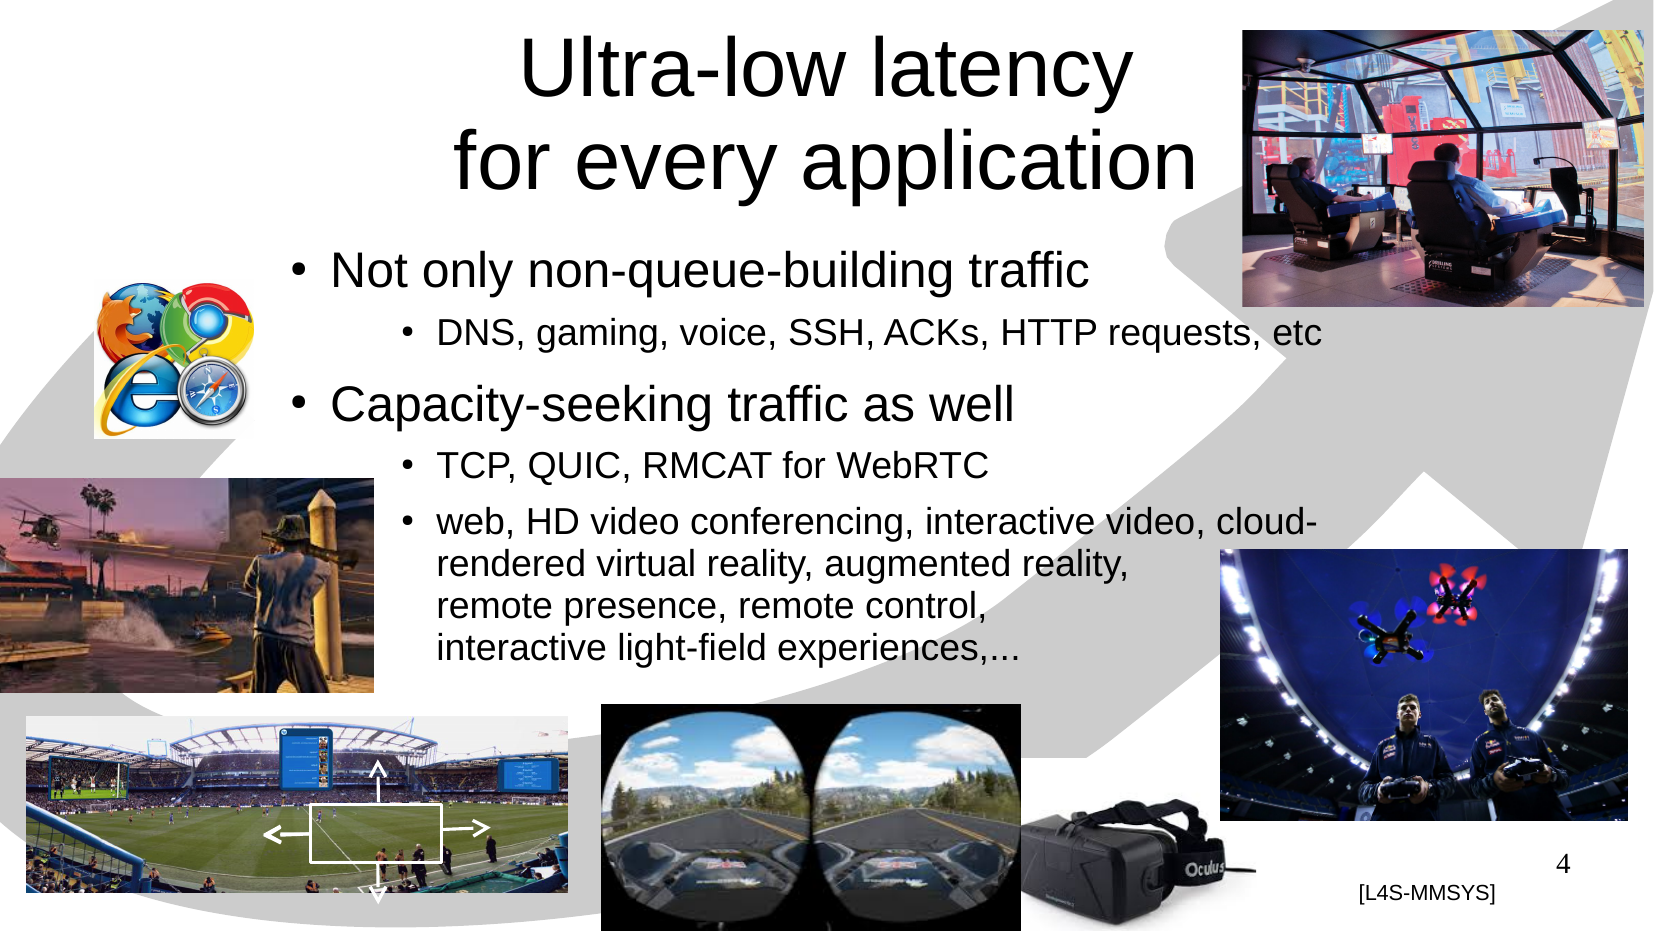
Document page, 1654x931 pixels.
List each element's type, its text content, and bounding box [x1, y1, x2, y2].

picture [26, 716, 568, 893]
title Ultra-low latency for every application [82, 21, 1569, 208]
list Not only non-queue-building traffic DNS, gaming, voice, SSH, ACKs, HTTP requests, etc Capacity-seeking traffic as well TCP, QUIC, RMCAT for WebRTC web, HD video conferencing, interactive video, cloud-rendered virtual reality, augmented reality, remote presence, remote control, interactive light-field experiences,... [276, 242, 1436, 673]
picture [94, 279, 254, 439]
text_box [L4S-MMSYS] [1222, 872, 1511, 912]
picture [601, 549, 1628, 931]
picture [1242, 30, 1644, 307]
picture [0, 478, 374, 693]
